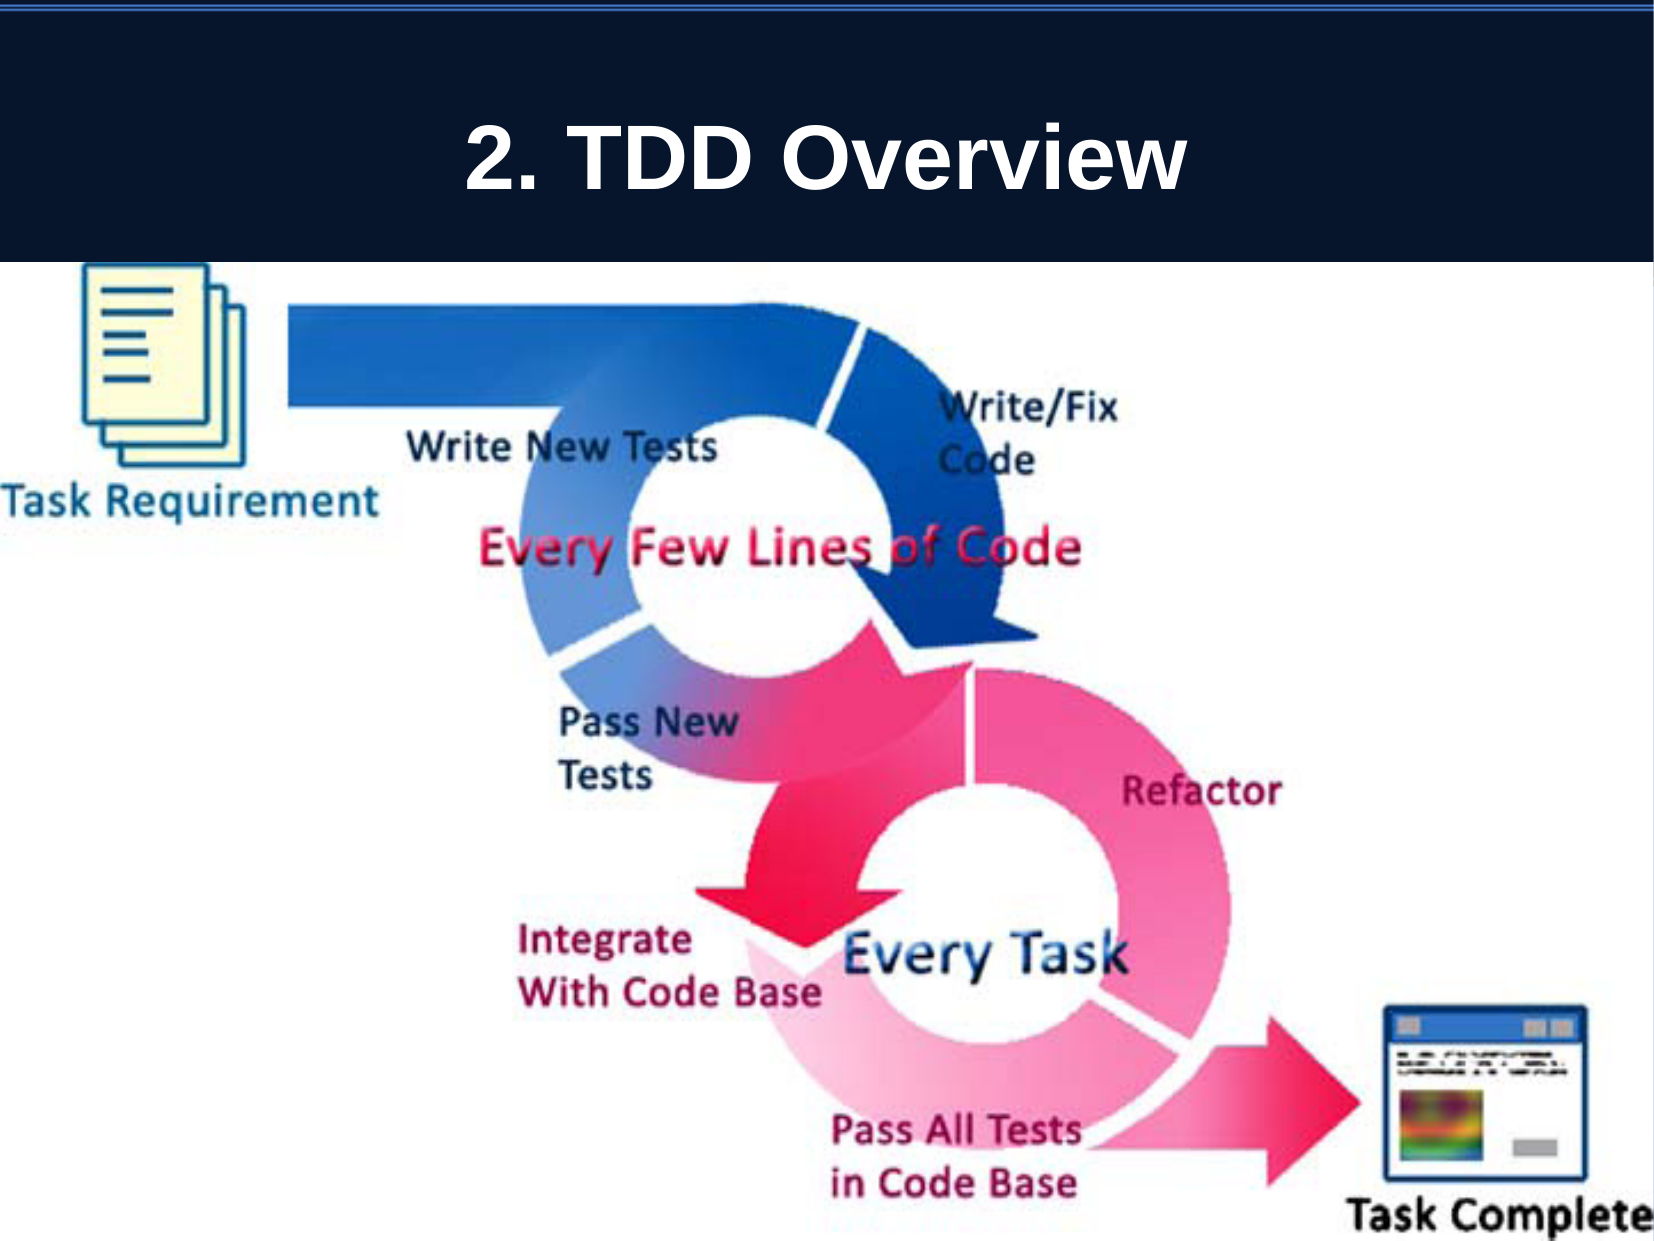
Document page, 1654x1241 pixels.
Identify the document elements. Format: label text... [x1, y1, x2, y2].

picture [0, 262, 1654, 1241]
title 2. TDD Overview [82, 50, 1571, 256]
